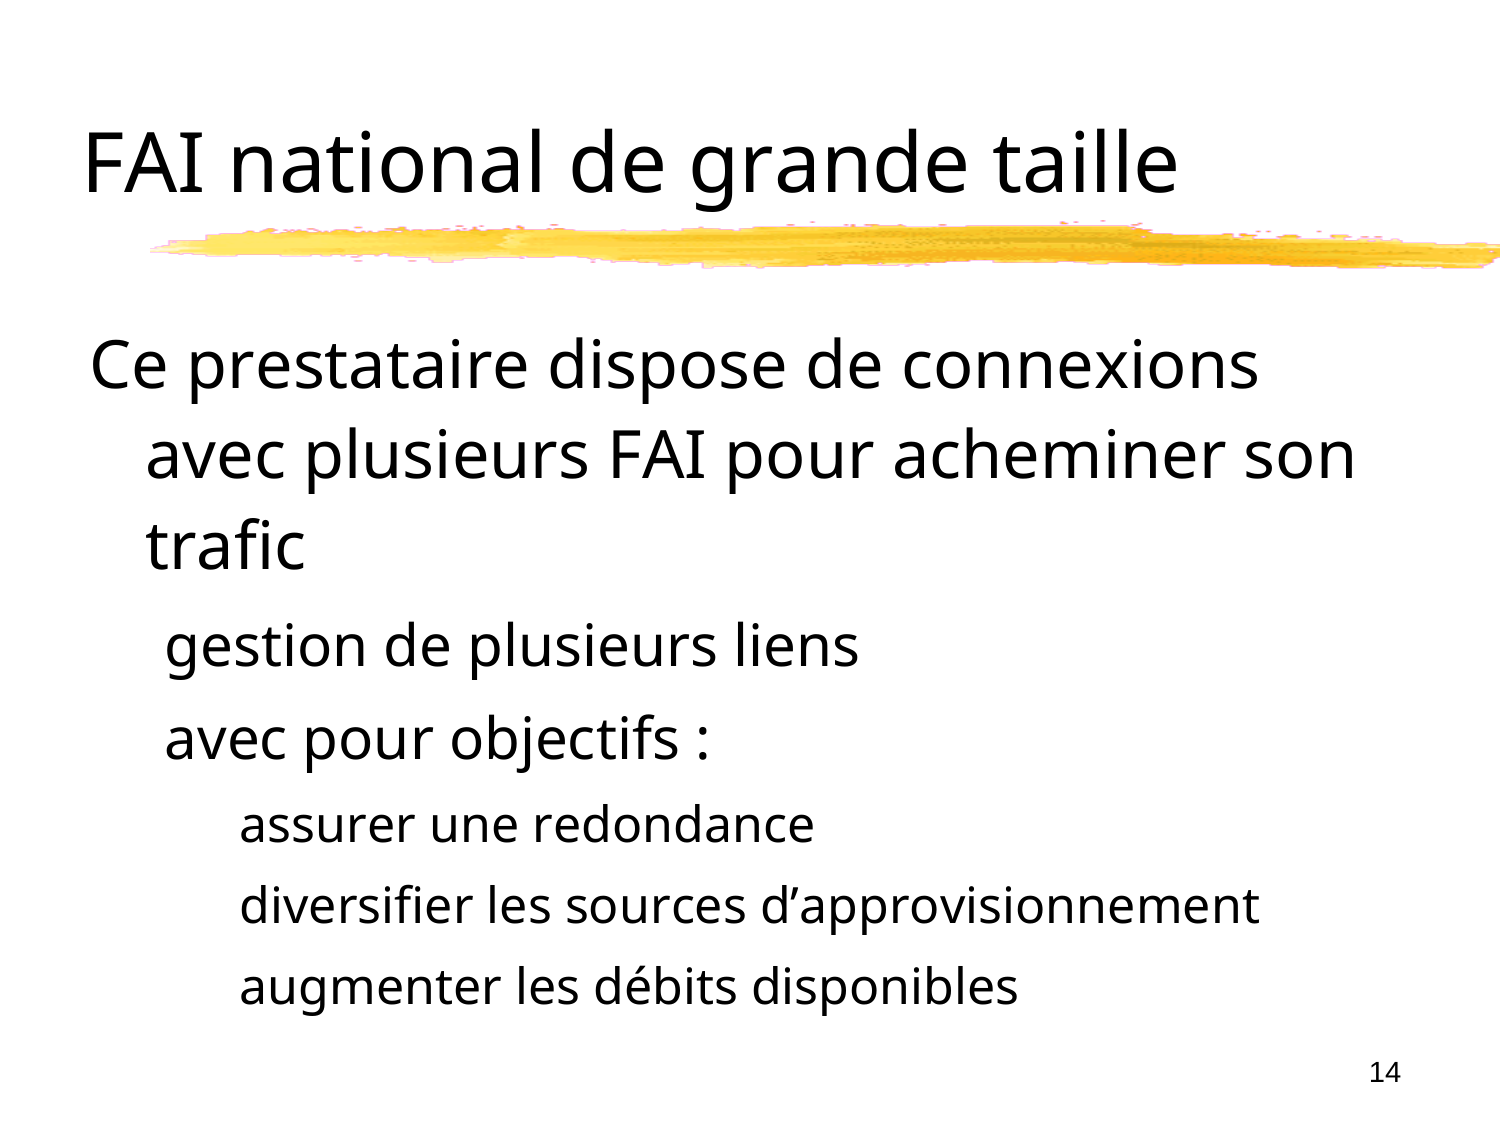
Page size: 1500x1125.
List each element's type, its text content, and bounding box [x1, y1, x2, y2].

picture [150, 215, 1500, 279]
title FAI national de grande taille [66, 0, 1342, 225]
list Ce prestataire dispose de connexions avec plusieurs FAI pour acheminer son trafic gestion de plusieurs liens avec pour objectifs : assurer une redondance diversifier les sources d’approvisionnement augmenter les débits disponibles [74, 309, 1417, 995]
